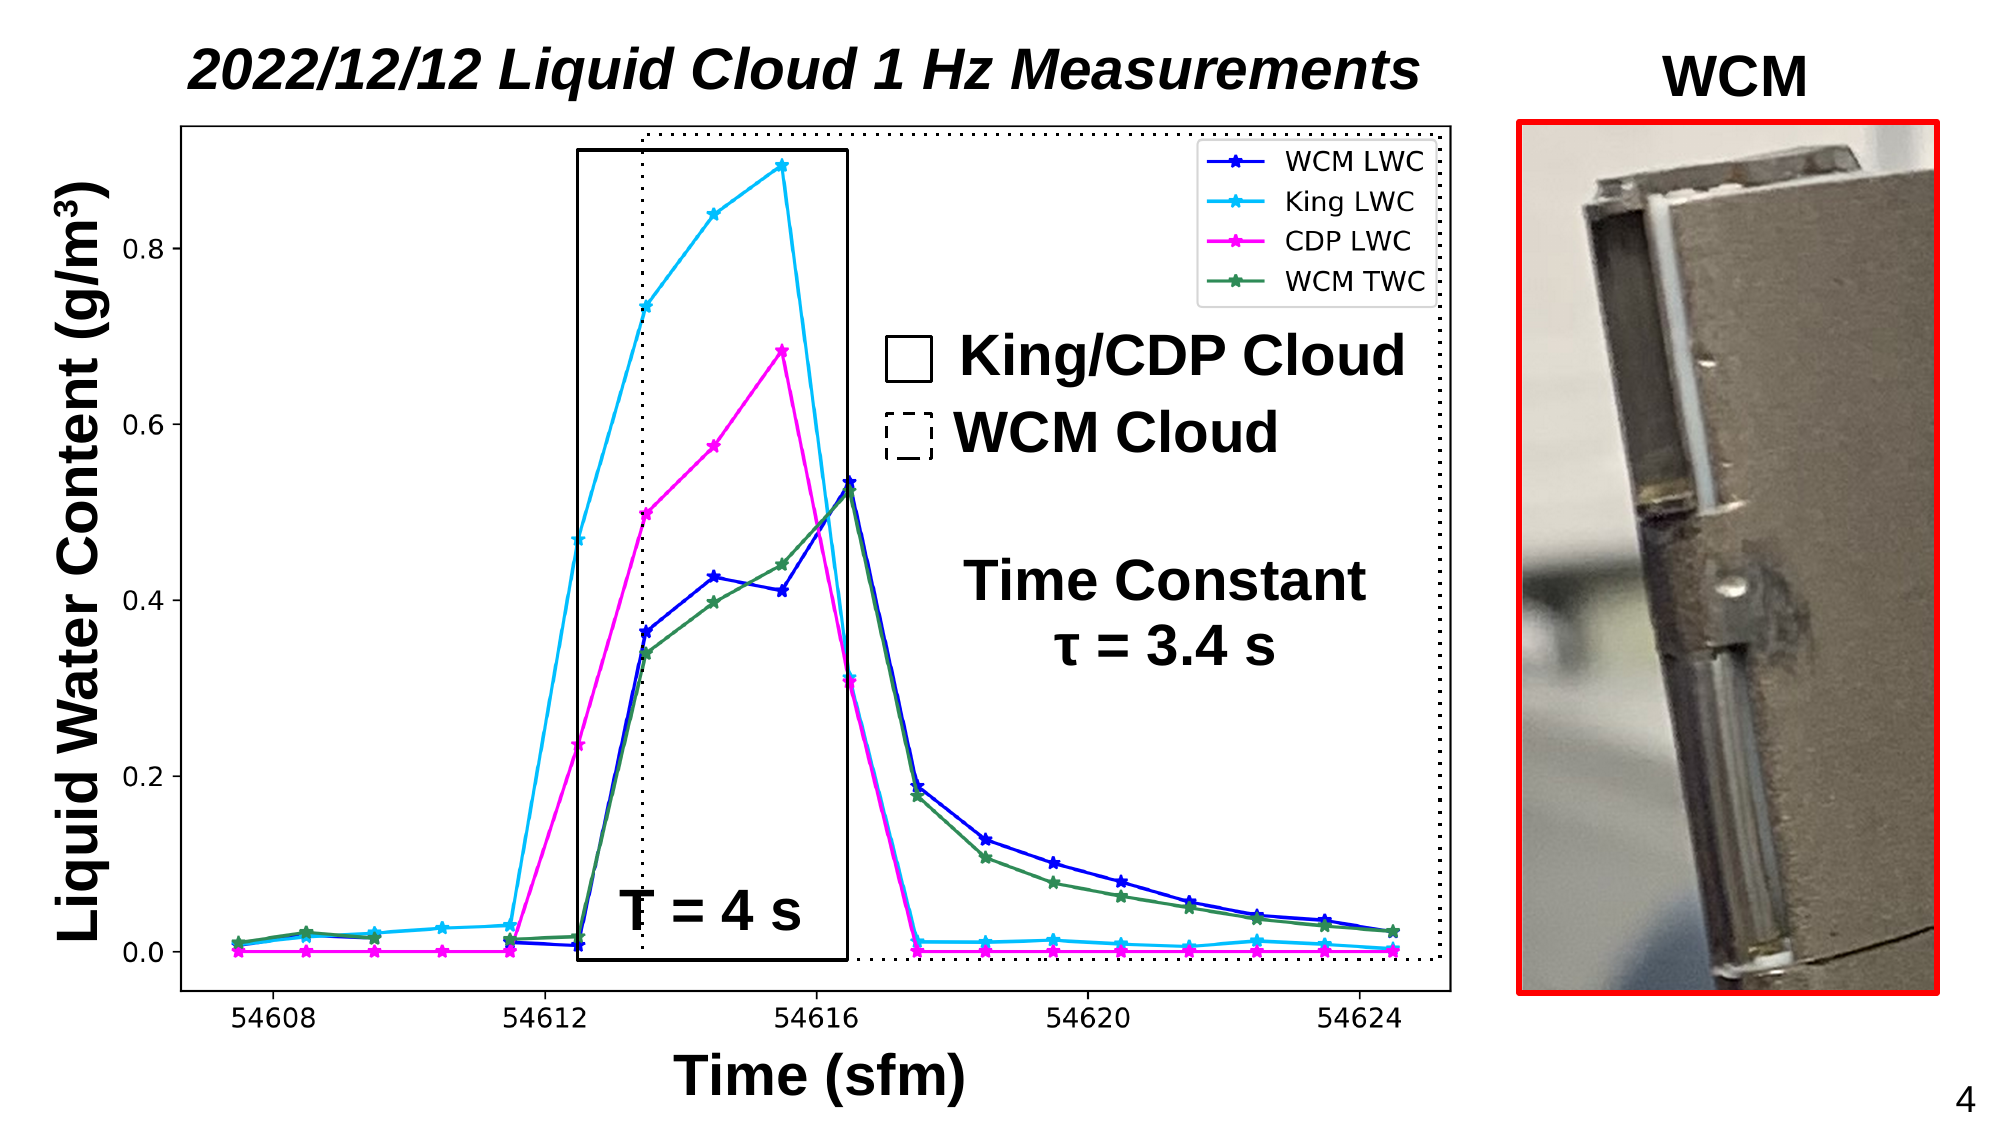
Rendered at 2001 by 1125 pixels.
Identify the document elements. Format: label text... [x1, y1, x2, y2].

text_box WCM Cloud [939, 392, 1428, 473]
text_box Time Constant τ = 3.4 s [921, 539, 1411, 685]
text_box WCM [1491, 36, 1981, 117]
text_box T = 4 s [595, 870, 828, 951]
text_box King/CDP Cloud [939, 315, 1428, 392]
text_box Time (sfm) [618, 1035, 1024, 1115]
picture [1522, 124, 1934, 991]
text_box Liquid Water Content (g/m3) [36, 120, 117, 1006]
picture [74, 123, 1468, 1081]
text_box 2022/12/12 Liquid Cloud 1 Hz Measurements [153, 6, 1459, 135]
